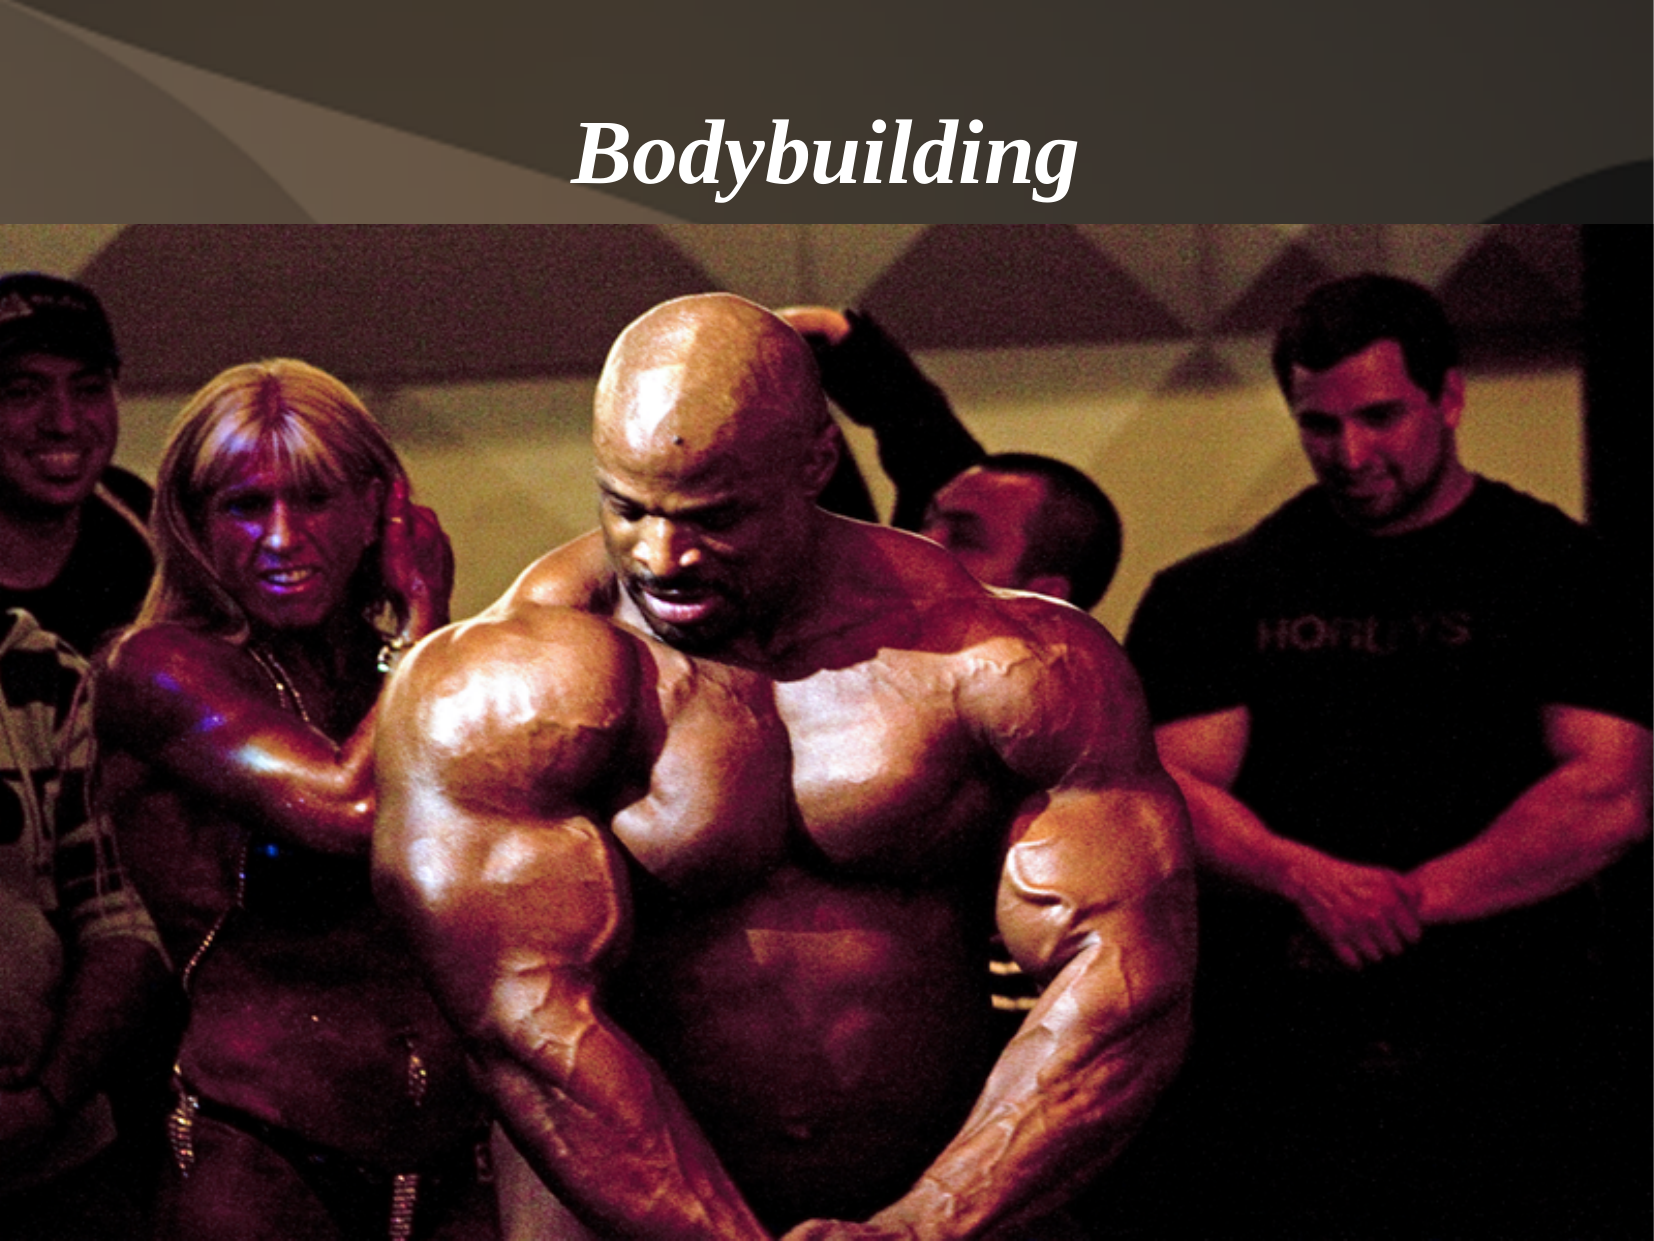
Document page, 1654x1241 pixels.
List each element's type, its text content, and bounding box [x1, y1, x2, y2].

title Bodybuilding [82, 49, 1571, 224]
picture [0, 0, 1654, 1241]
